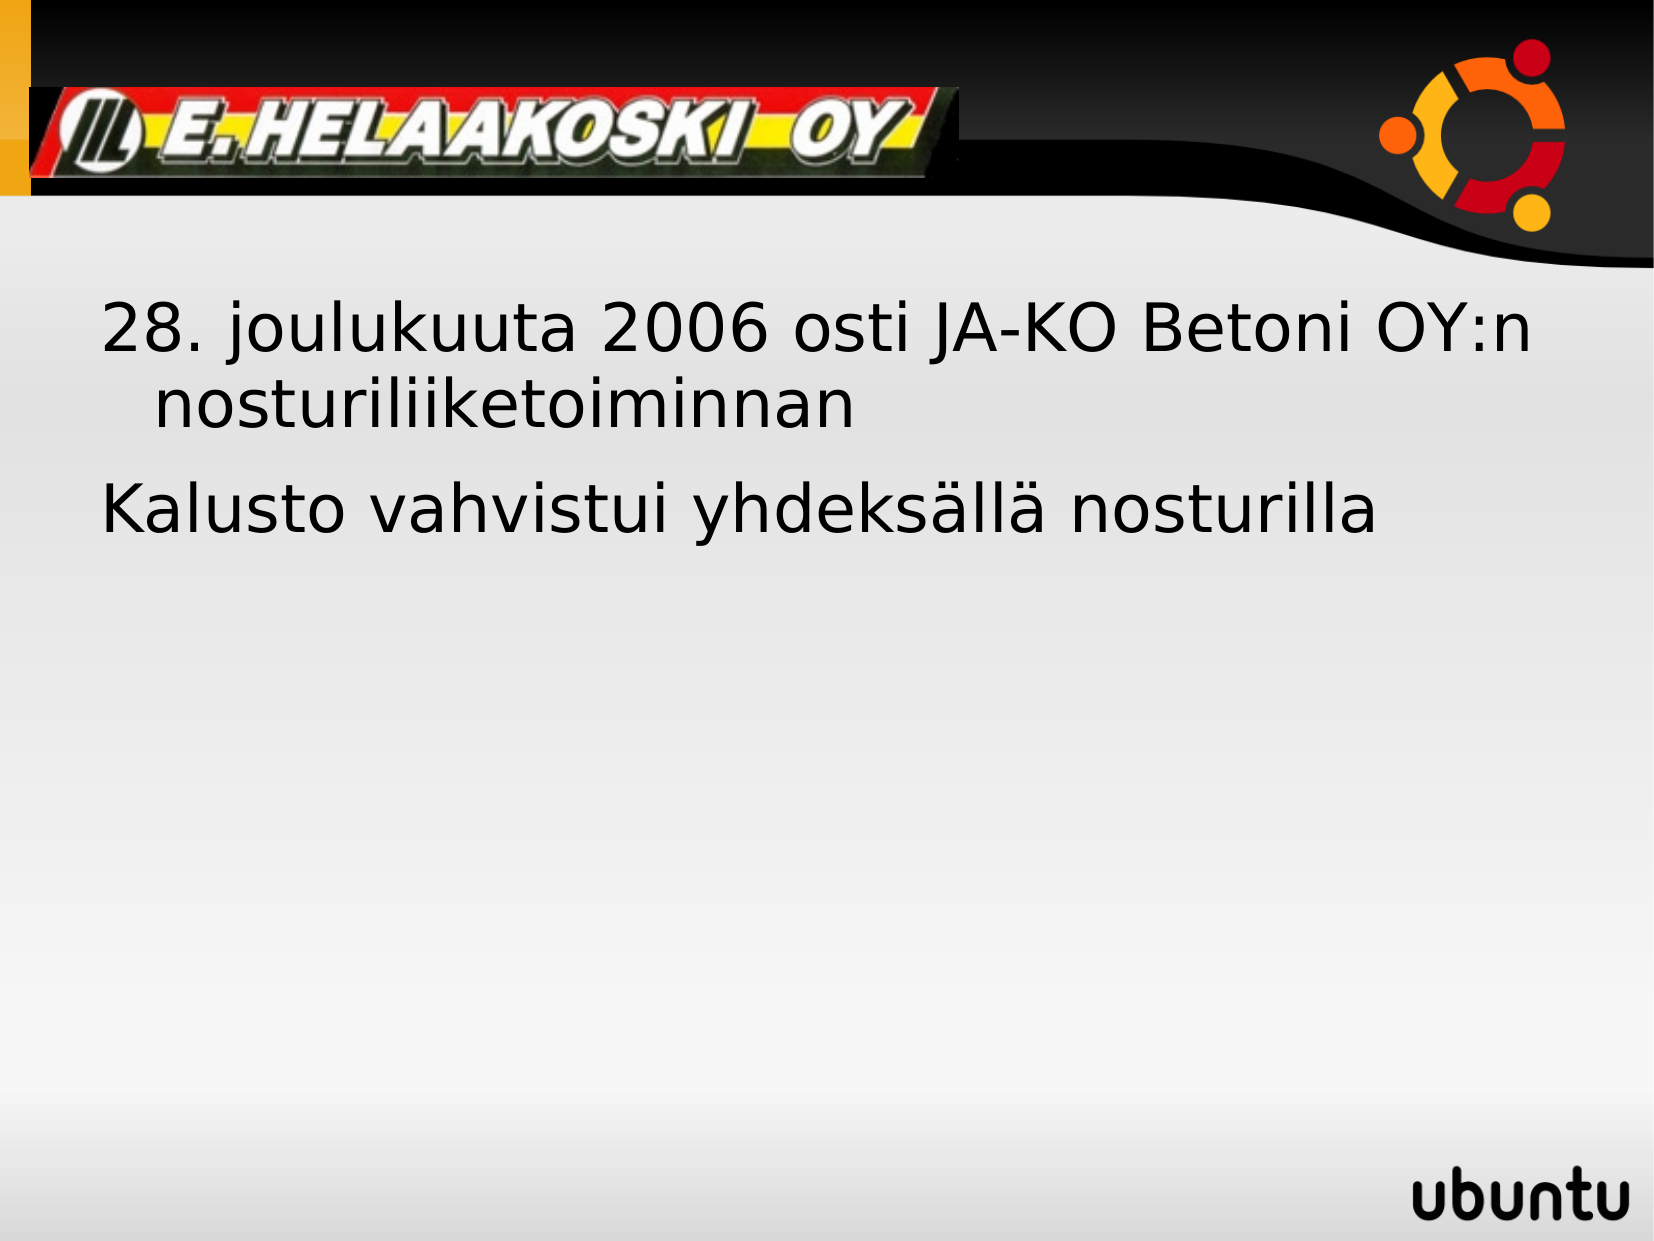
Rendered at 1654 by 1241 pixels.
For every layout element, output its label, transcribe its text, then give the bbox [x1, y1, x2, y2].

picture [0, 0, 1654, 1241]
list 28. joulukuuta 2006 osti JA-KO Betoni OY:n nosturiliiketoiminnan Kalusto vahvistui yhdeksällä nosturilla [82, 290, 1571, 1109]
